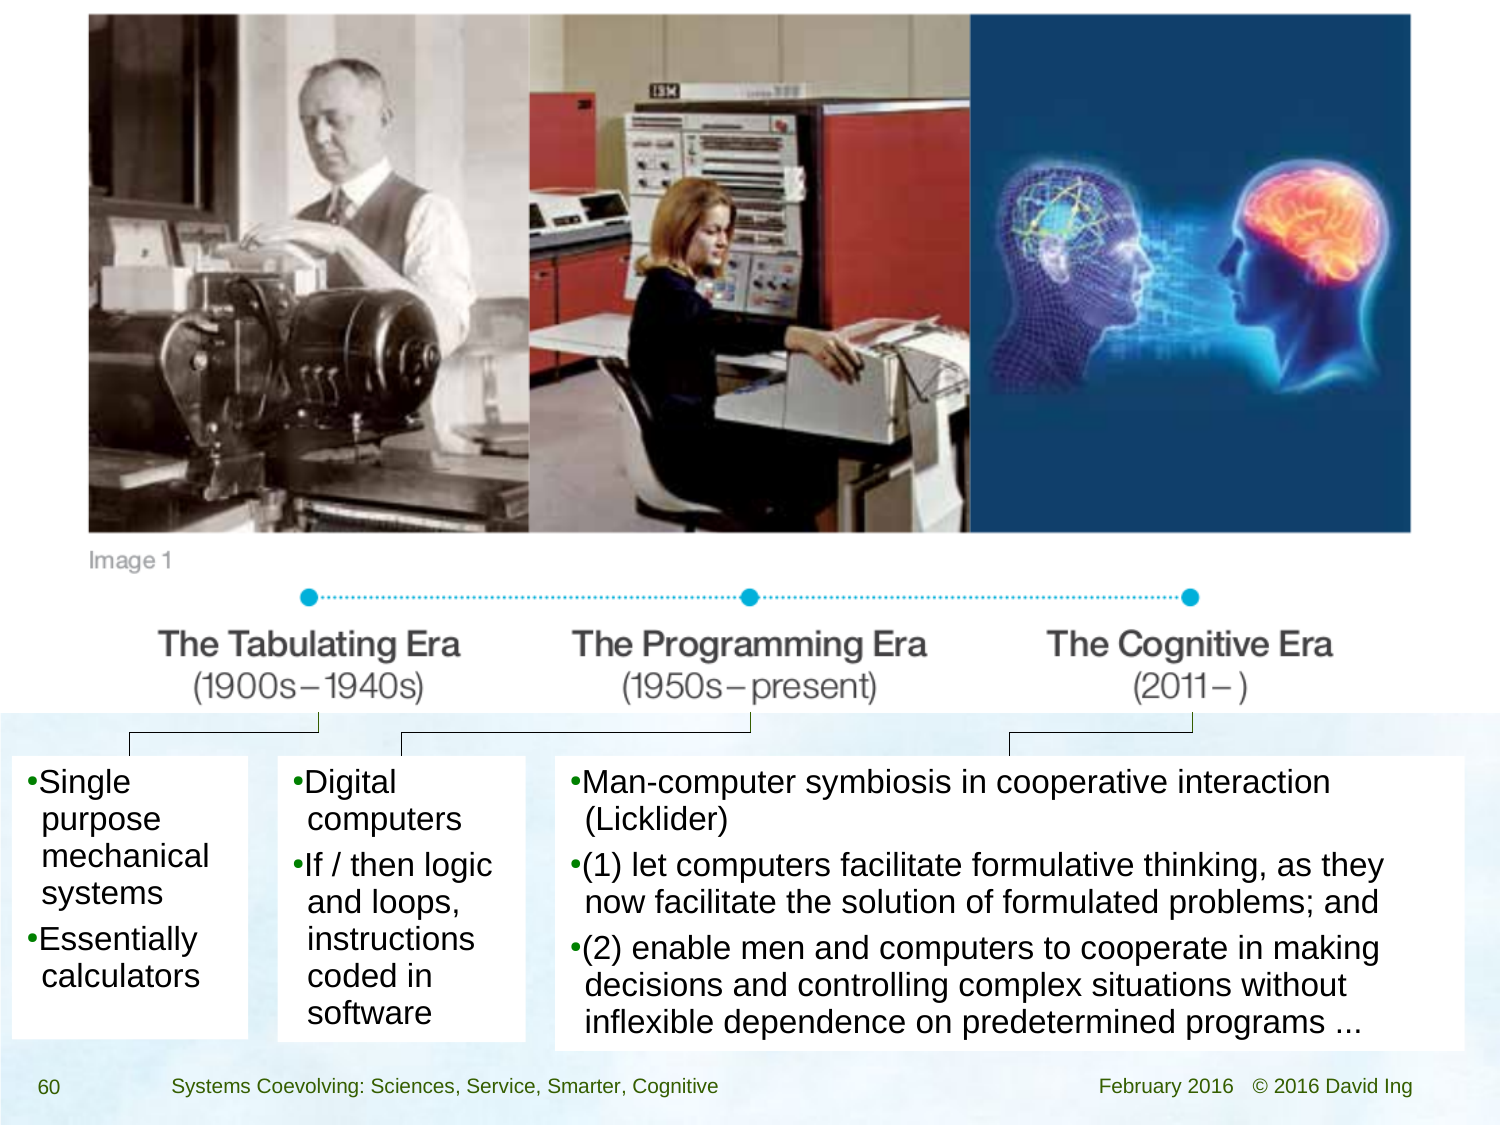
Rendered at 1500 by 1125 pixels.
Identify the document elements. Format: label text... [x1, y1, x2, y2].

picture [0, 0, 1500, 1125]
text_box Digital computers If / then logic and loops, instructions coded in software [277, 755, 526, 1043]
text_box Man-computer symbiosis in cooperative interaction (Licklider) (1) let computers facilitate formulative thinking, as they now facilitate the solution of formulated problems; and (2) enable men and computers to cooperate in making decisions and controlling complex situations without inflexible dependence on predetermined programs ... [555, 755, 1465, 1051]
text_box Single purpose mechanical systems Essentially calculators [11, 755, 249, 1040]
